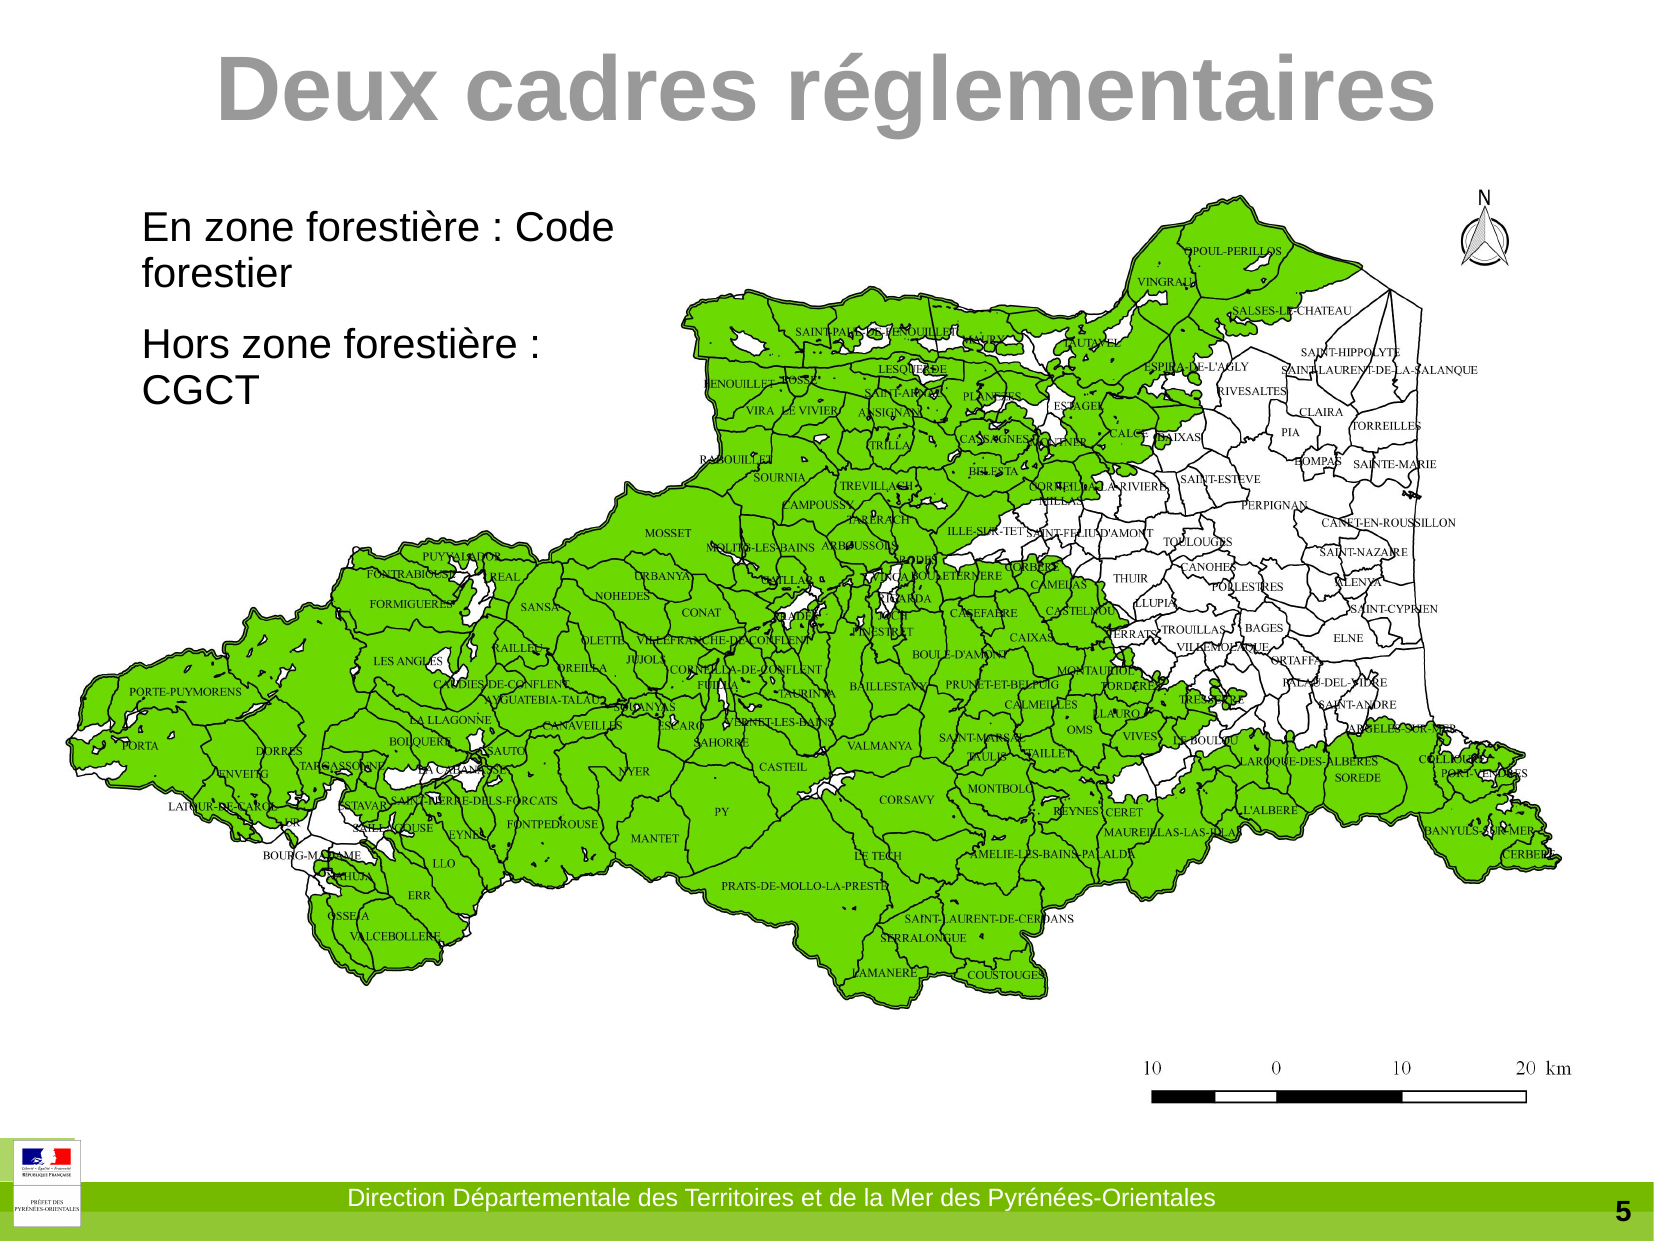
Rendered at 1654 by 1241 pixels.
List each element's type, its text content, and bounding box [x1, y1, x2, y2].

list En zone forestière : Code forestier Hors zone forestière : CGCT [0, 203, 621, 414]
title Deux cadres réglementaires [0, 0, 1654, 178]
picture [0, 178, 1654, 1241]
